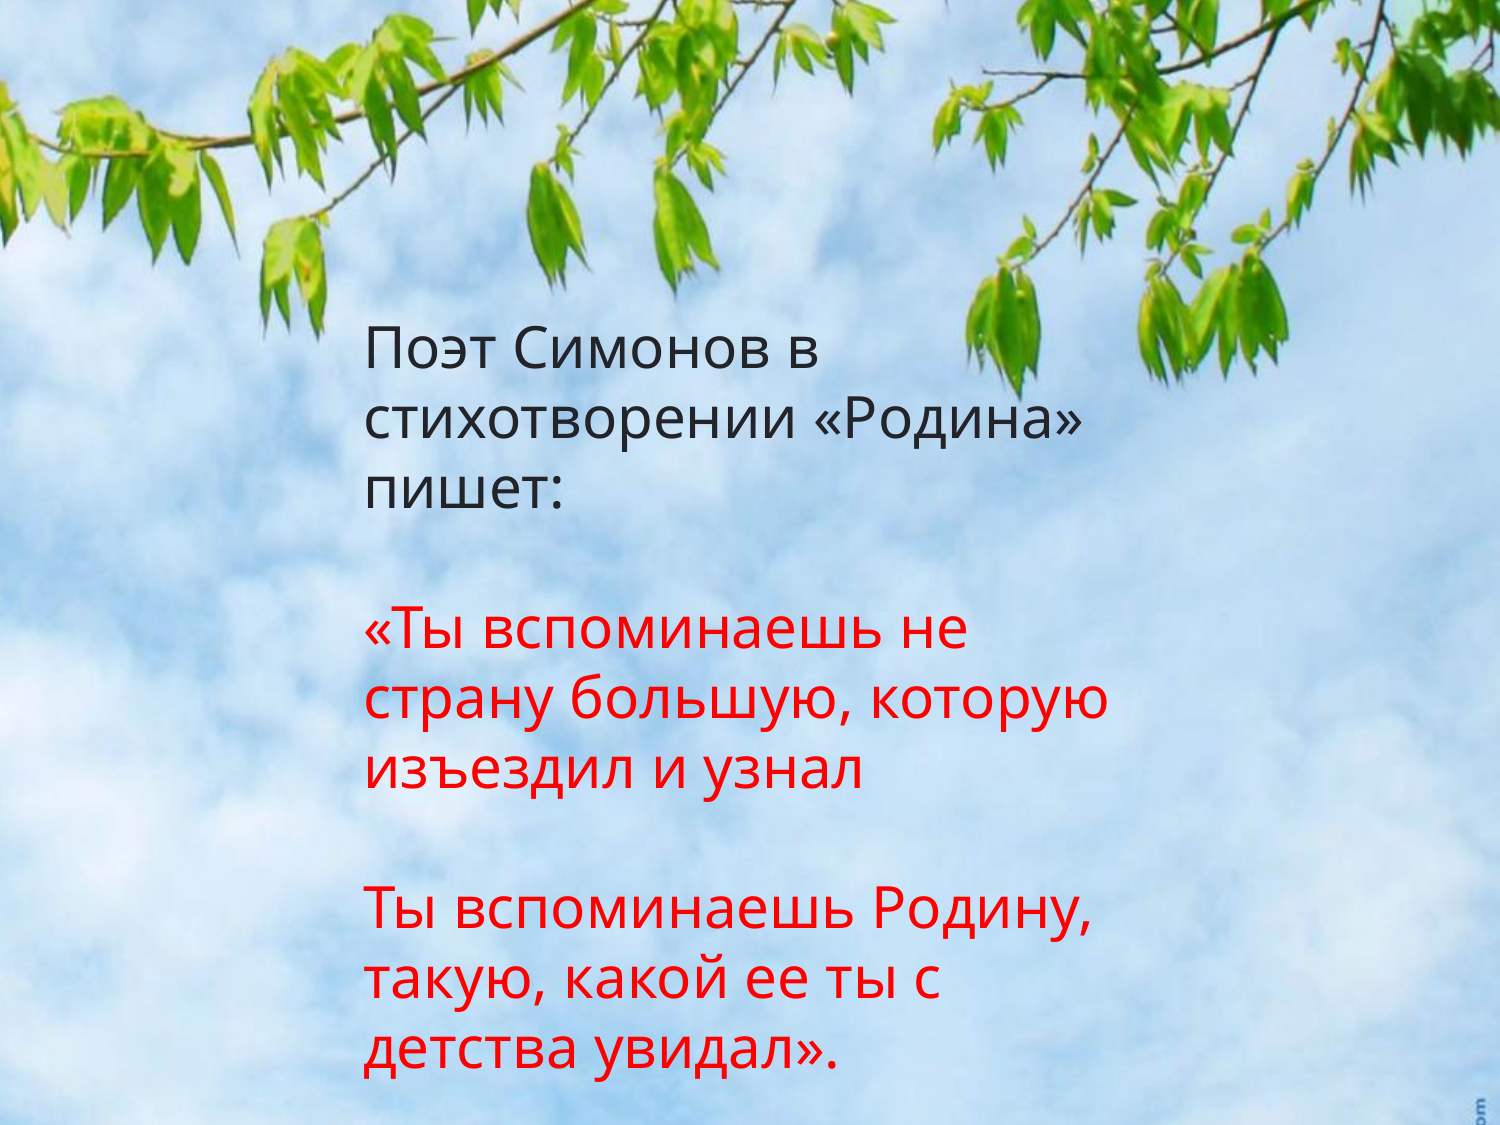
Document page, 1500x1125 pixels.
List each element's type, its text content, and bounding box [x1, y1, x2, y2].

picture [0, 0, 1500, 1125]
text_box Поэт Симонов в стихотворении «Родина» пишет: «Ты вспоминаешь не страну большую, которую изъездил и узнал Ты вспоминаешь Родину, такую, какой ее ты с детства увидал». [348, 302, 1146, 1088]
